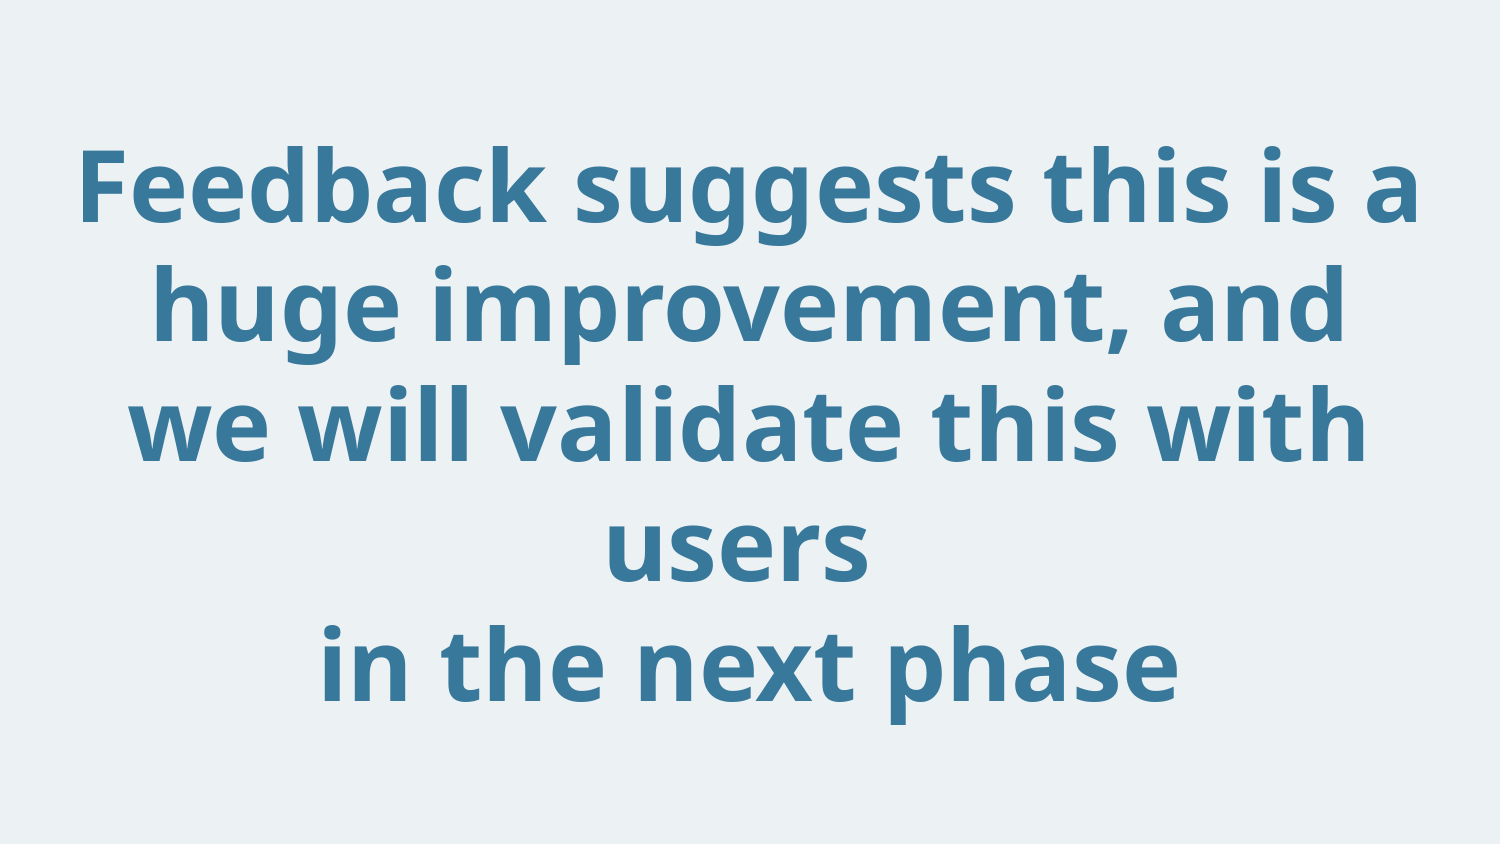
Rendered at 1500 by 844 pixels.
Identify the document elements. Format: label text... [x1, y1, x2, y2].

title Feedback suggests this is a huge improvement, and we will validate this with users in the next phase [51, 352, 1449, 491]
